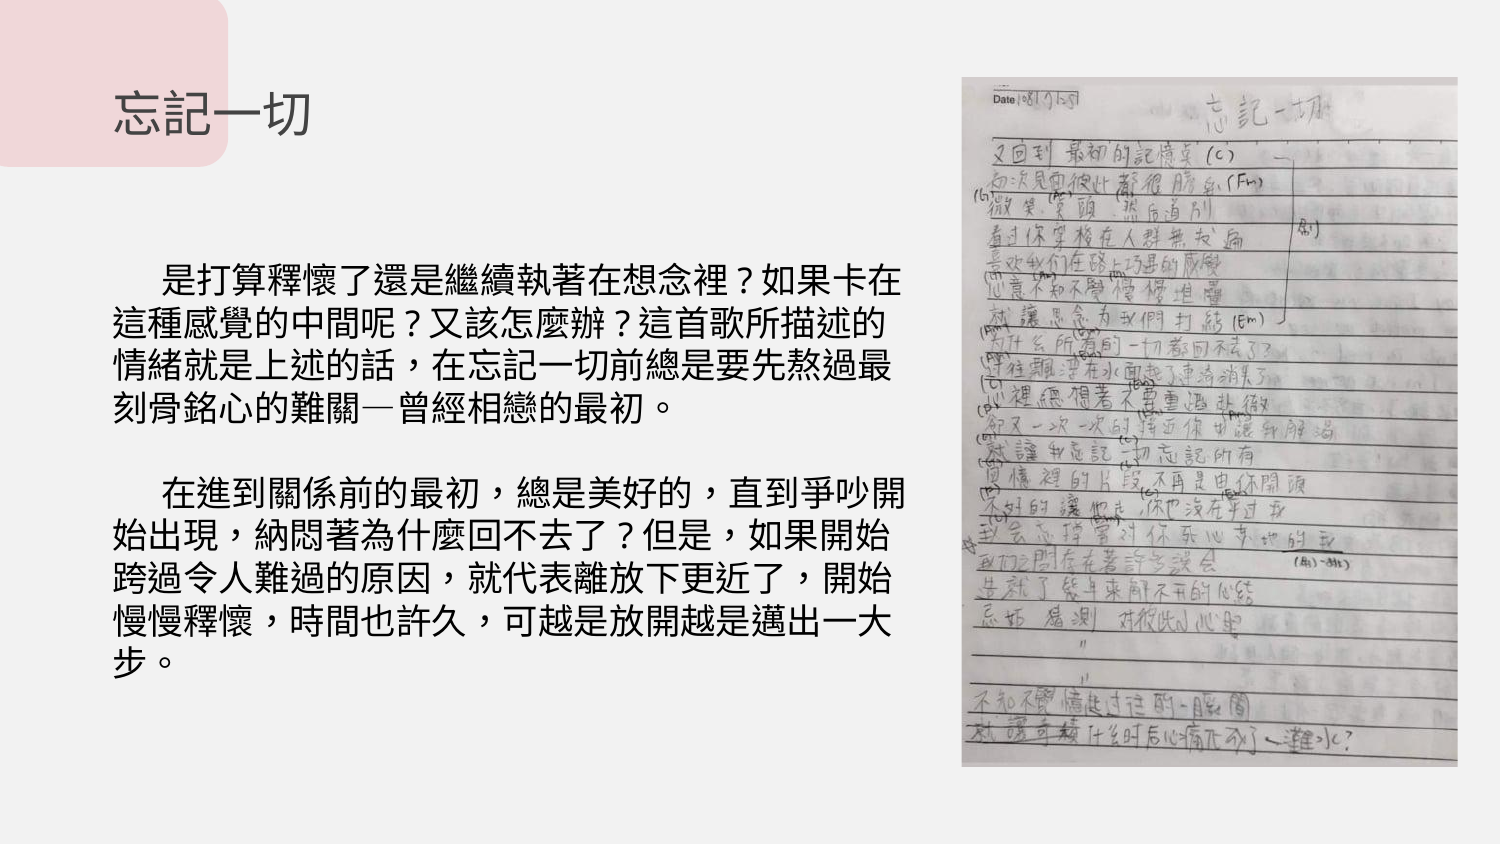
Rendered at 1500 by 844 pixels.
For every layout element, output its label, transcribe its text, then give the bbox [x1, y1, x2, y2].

text_box 是打算釋懷了還是繼續執著在想念裡?如果卡在這種感覺的中間呢?又該怎麼辦?這首歌所描述的情緒就是上述的話，在忘記一切前總是要先熬過最刻骨銘心的難關—曾經相戀的最初。 在進到關係前的最初，總是美好的，直到爭吵開始出現，納悶著為什麼回不去了?但是，如果開始跨過令人難過的原因，就代表離放下更近了，開始慢慢釋懷，時間也許久，可越是放開越是邁出一大步。 [97, 243, 937, 699]
picture [961, 77, 1458, 767]
title 忘記一切 [97, 58, 893, 243]
